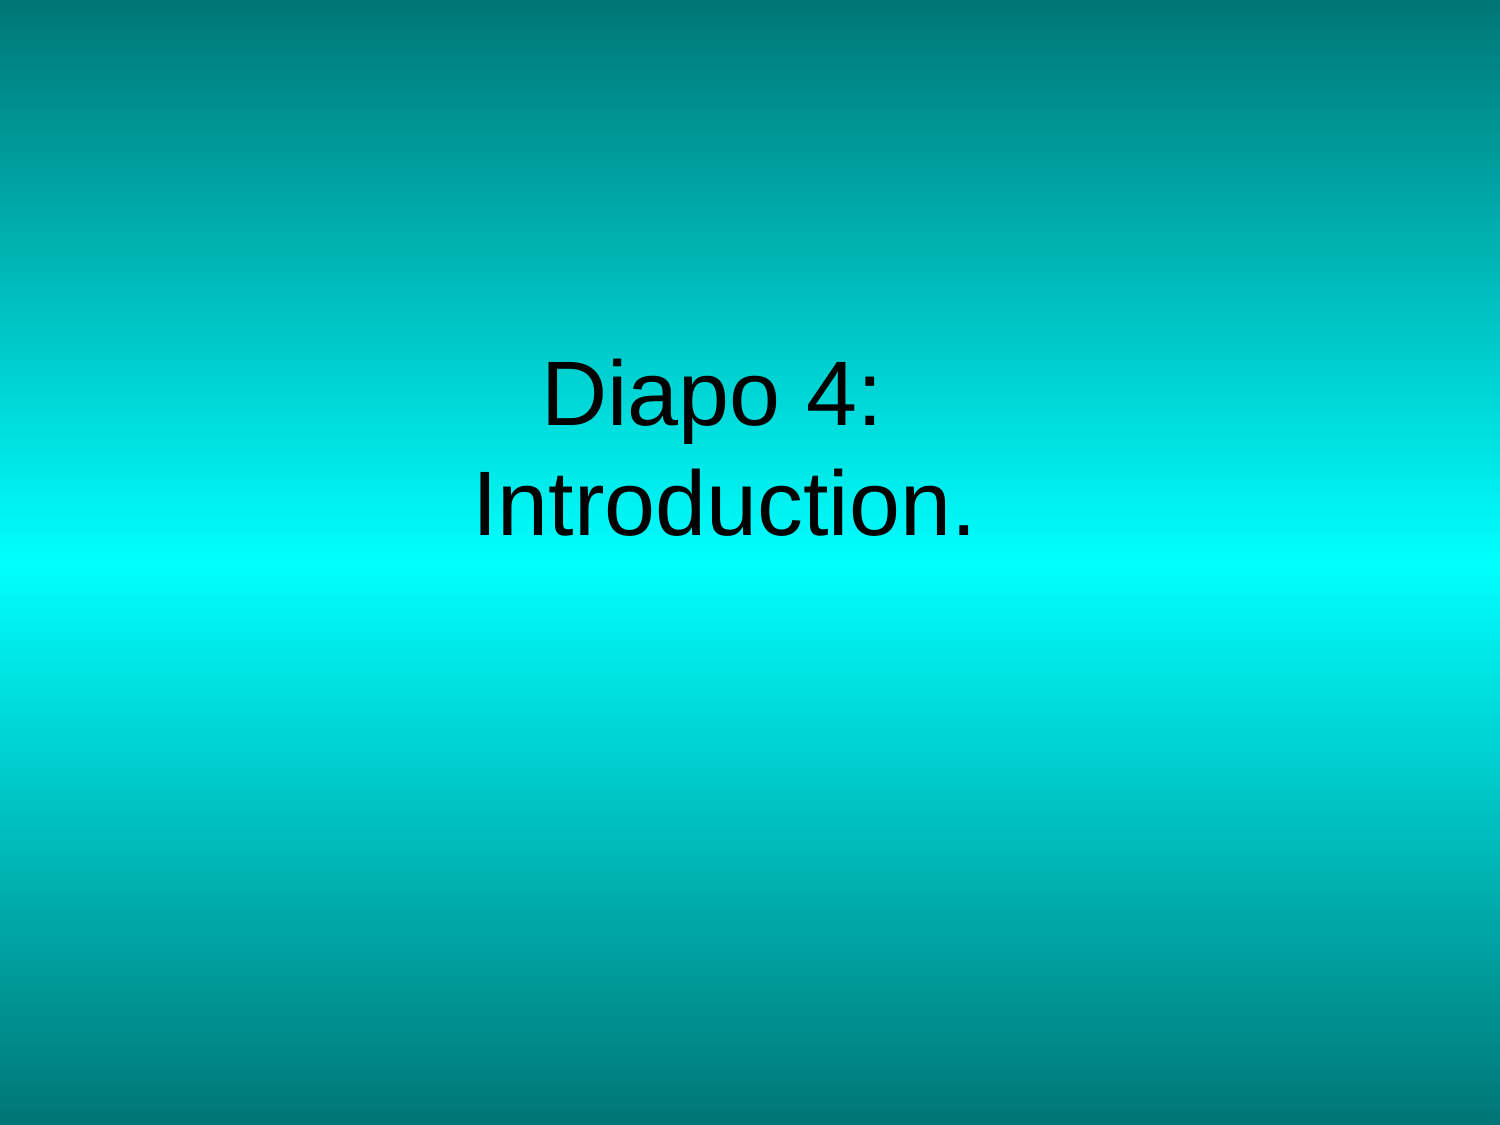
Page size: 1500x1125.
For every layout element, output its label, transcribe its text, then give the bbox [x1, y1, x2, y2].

title Diapo 4: Introduction. [87, 326, 1363, 562]
